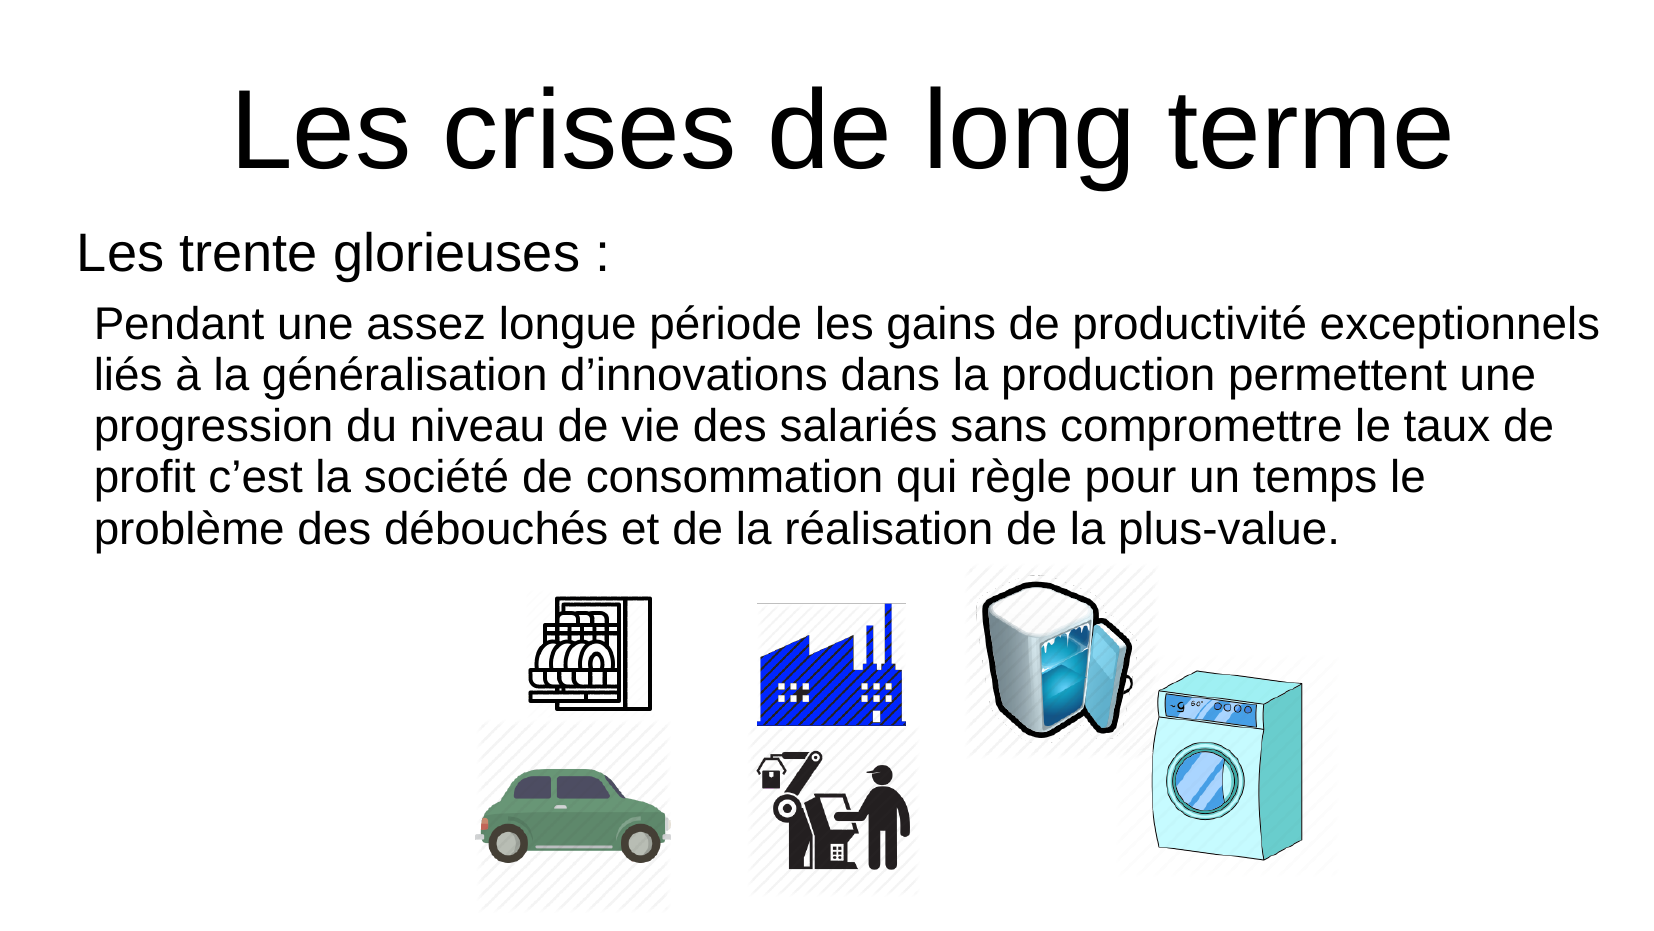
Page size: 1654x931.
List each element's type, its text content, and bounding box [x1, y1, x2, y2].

title Les crises de long terme [98, 51, 1587, 207]
text_box Pendant une assez longue période les gains de productivité exceptionnels liés à la généralisation d’innovations dans la production permettent une progression du niveau de vie des salariés sans compromettre le taux de profit c’est la société de consommation qui règle pour un temps le problème des débouchés et de la réalisation de la plus-value. [78, 290, 1639, 562]
text_box Les trente glorieuses : [62, 214, 782, 304]
picture [475, 588, 671, 913]
picture [746, 602, 920, 897]
picture [963, 562, 1340, 879]
